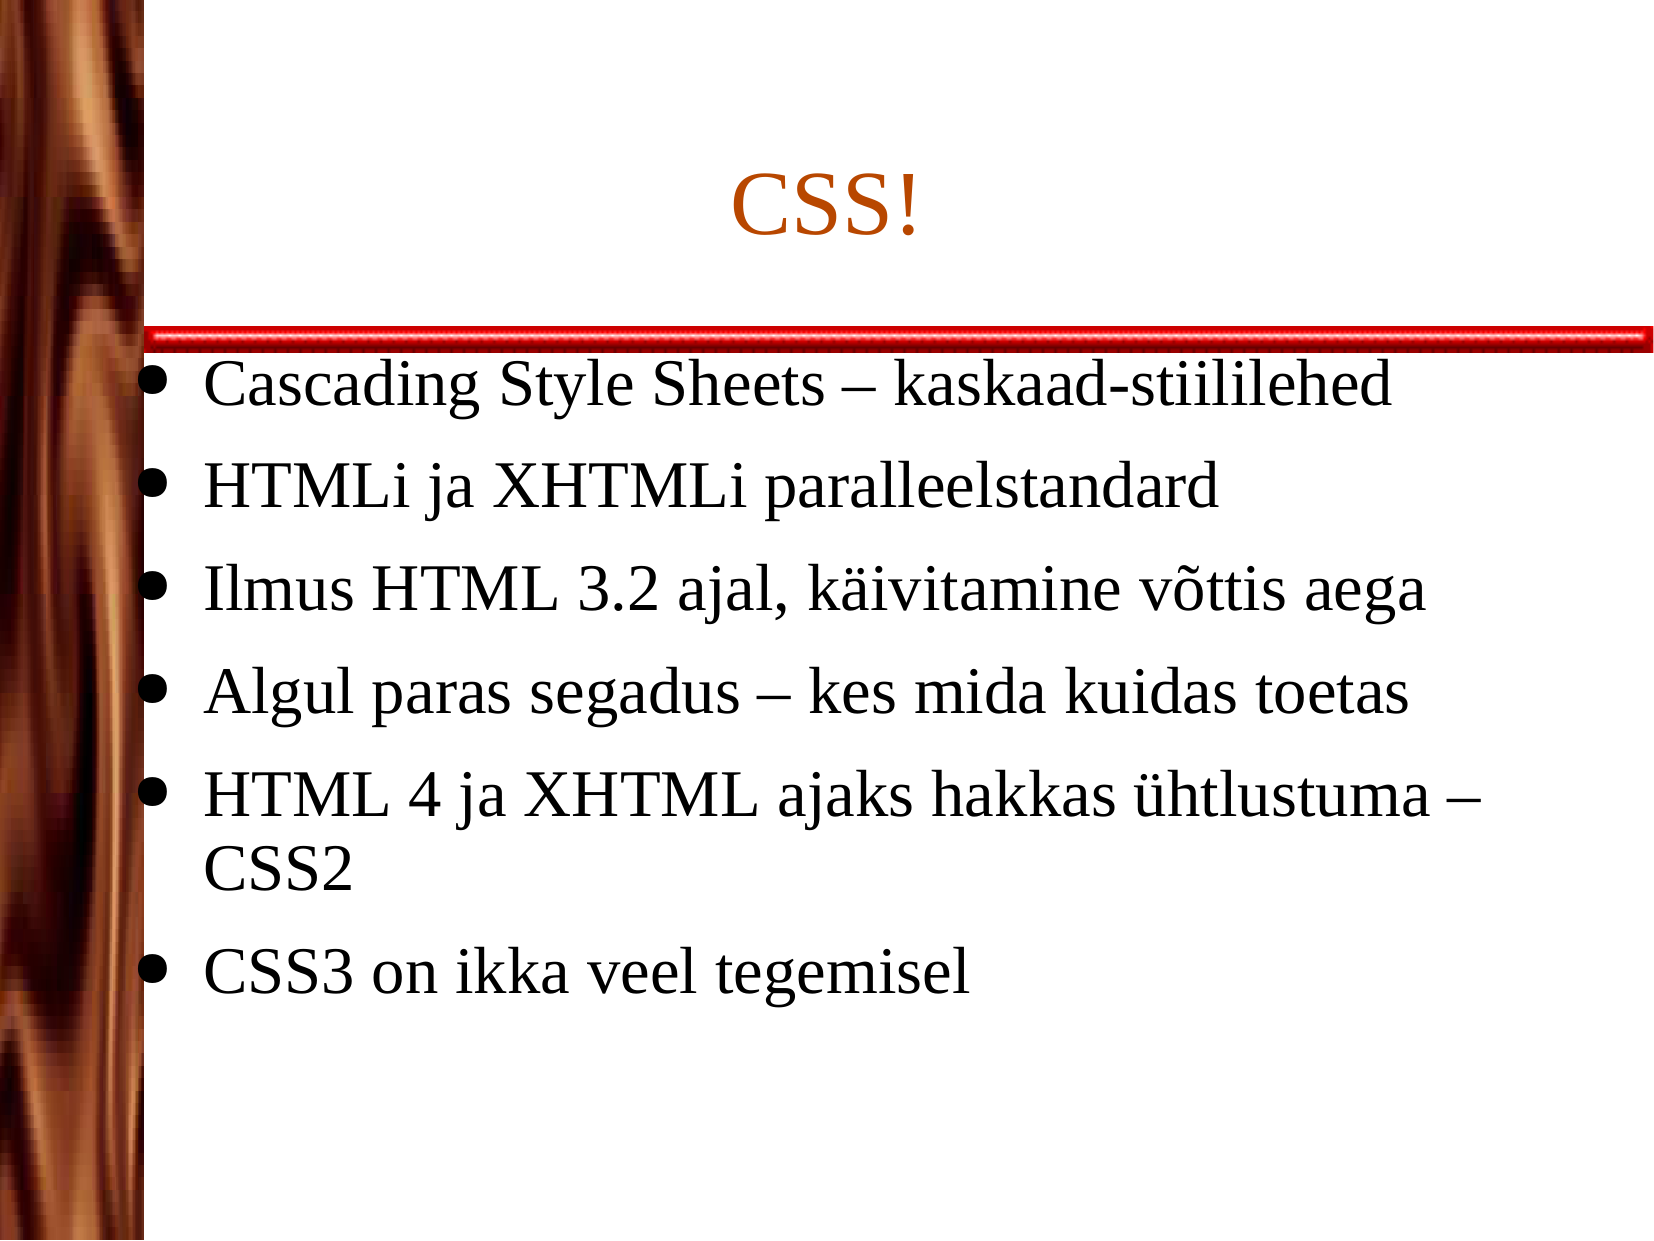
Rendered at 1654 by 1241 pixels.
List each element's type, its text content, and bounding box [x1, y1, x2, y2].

list Cascading Style Sheets – kaskaad-stiililehed HTMLi ja XHTMLi paralleelstandard Ilmus HTML 3.2 ajal, käivitamine võttis aega Algul paras segadus – kes mida kuidas toetas HTML 4 ja XHTML ajaks hakkas ühtlustuma – CSS2 CSS3 on ikka veel tegemisel [121, 350, 1533, 1132]
picture [0, 0, 1654, 1240]
title CSS! [121, 100, 1533, 312]
